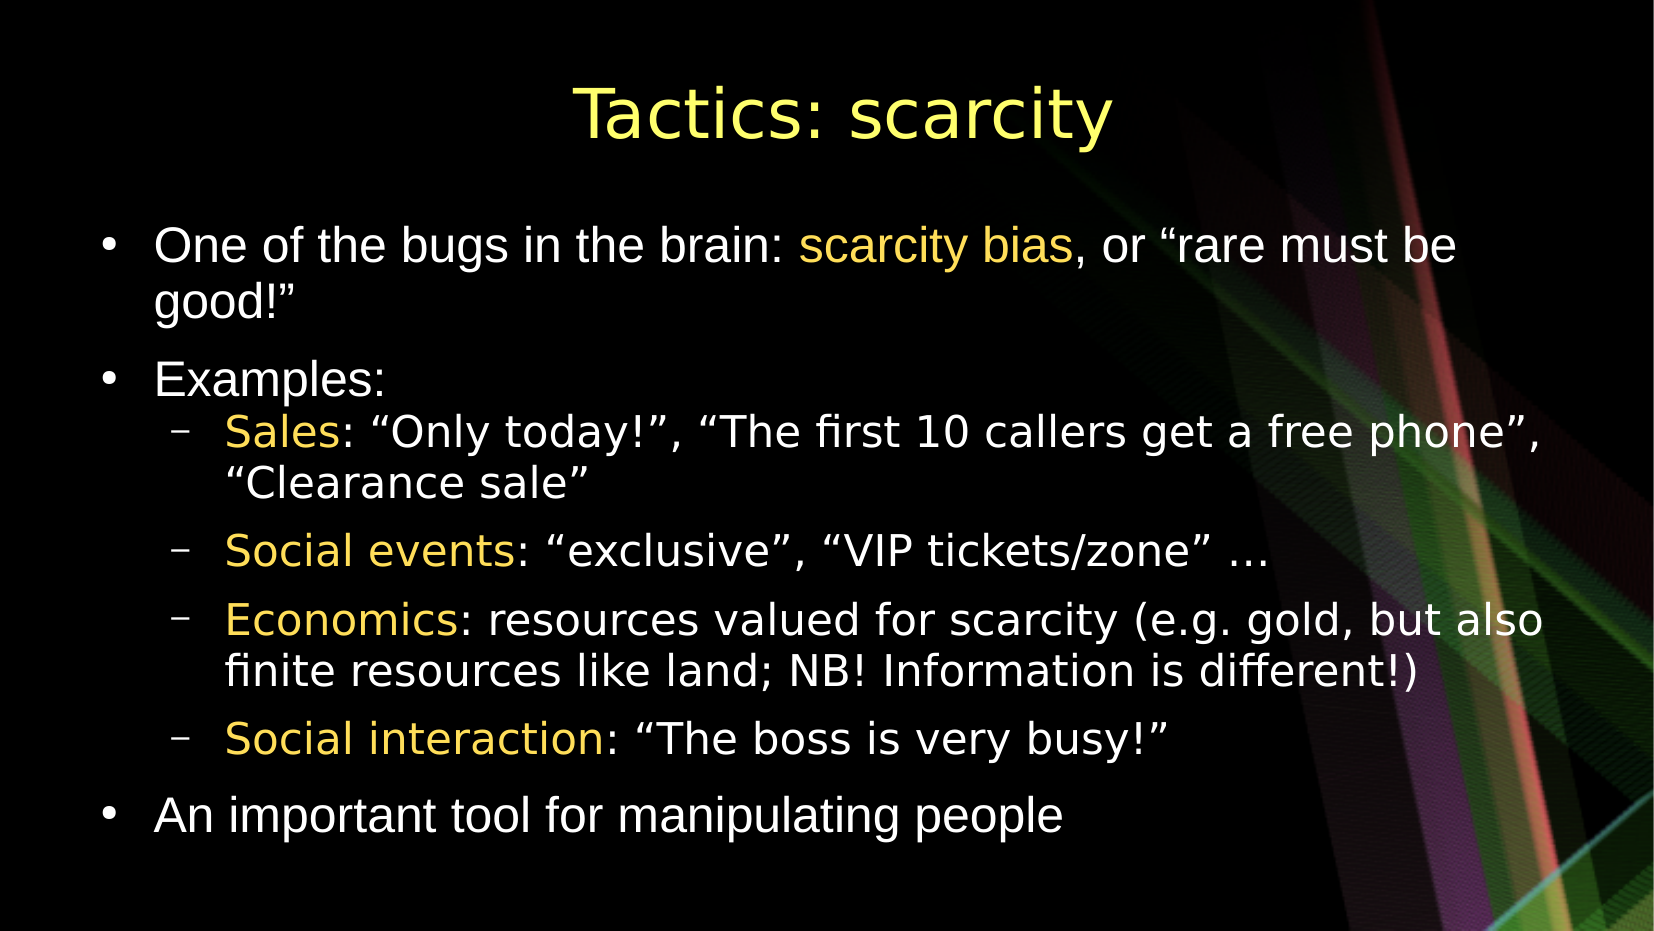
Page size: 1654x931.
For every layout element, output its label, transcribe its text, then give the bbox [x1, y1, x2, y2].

title Tactics: scarcity [82, 37, 1607, 193]
picture [0, 0, 1654, 931]
list One of the bugs in the brain: scarcity bias, or “rare must be good!” Examples: Sales: “Only today!”, “The first 10 callers get a free phone”, “Clearance sale” Social events: “exclusive”, “VIP tickets/zone” … Economics: resources valued for scarcity (e.g. gold, but also finite resources like land; NB! Information is different!) Social interaction: “The boss is very busy!” An important tool for manipulating people [82, 217, 1607, 898]
